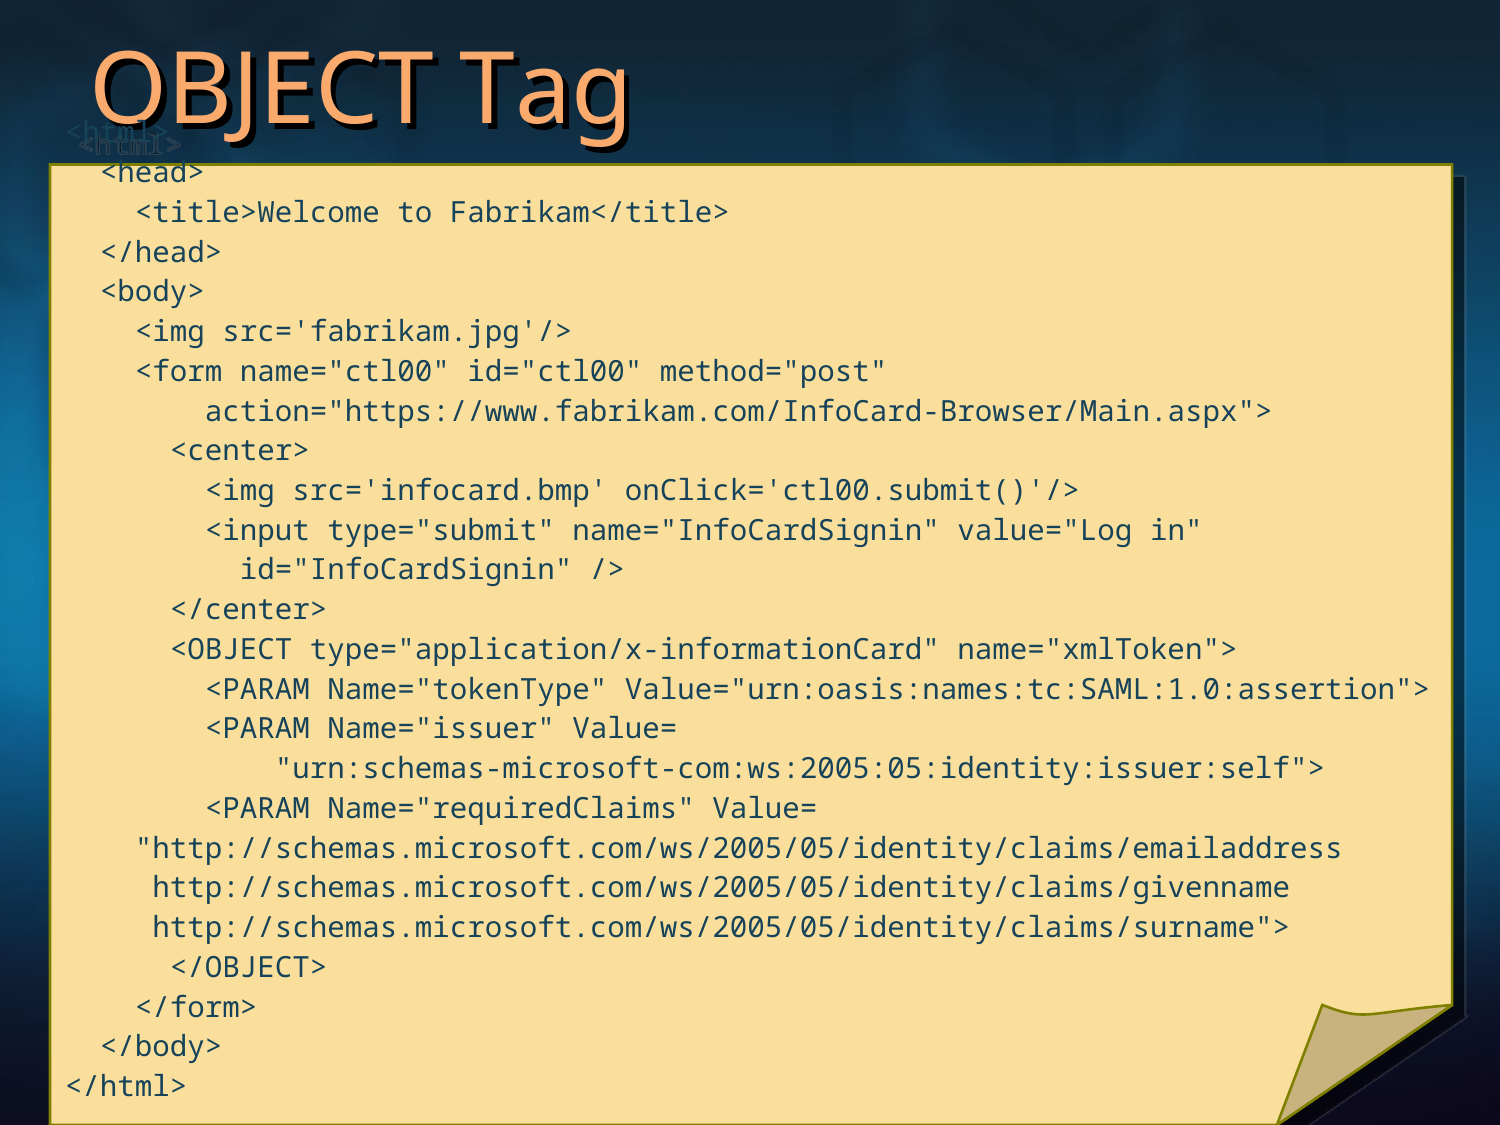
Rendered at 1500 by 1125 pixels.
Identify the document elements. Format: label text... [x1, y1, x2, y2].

picture [0, 0, 1500, 1125]
text_box <html> <head> <title>Welcome to Fabrikam</title> </head> <body> <img src='fabrikam.jpg'/> <form name="ctl00" id="ctl00" method="post" action="https://www.fabrikam.com/InfoCard-Browser/Main.aspx"> <center> <img src='infocard.bmp' onClick='ctl00.submit()'/> <input type="submit" name="InfoCardSignin" value="Log in" id="InfoCardSignin" /> </center> <OBJECT type="application/x-informationCard" name="xmlToken"> <PARAM Name="tokenType" Value="urn:oasis:names:tc:SAML:1.0:assertion"> <PARAM Name="issuer" Value= "urn:schemas-microsoft-com:ws:2005:05:identity:issuer:self"> <PARAM Name="requiredClaims" Value= "http://schemas.microsoft.com/ws/2005/05/identity/claims/emailaddress http://schemas.microsoft.com/ws/2005/05/identity/claims/givenname http://schemas.microsoft.com/ws/2005/05/identity/claims/surname"> </OBJECT> </form> </body> </html> [50, 164, 1453, 1125]
title OBJECT Tag [75, 23, 1426, 141]
